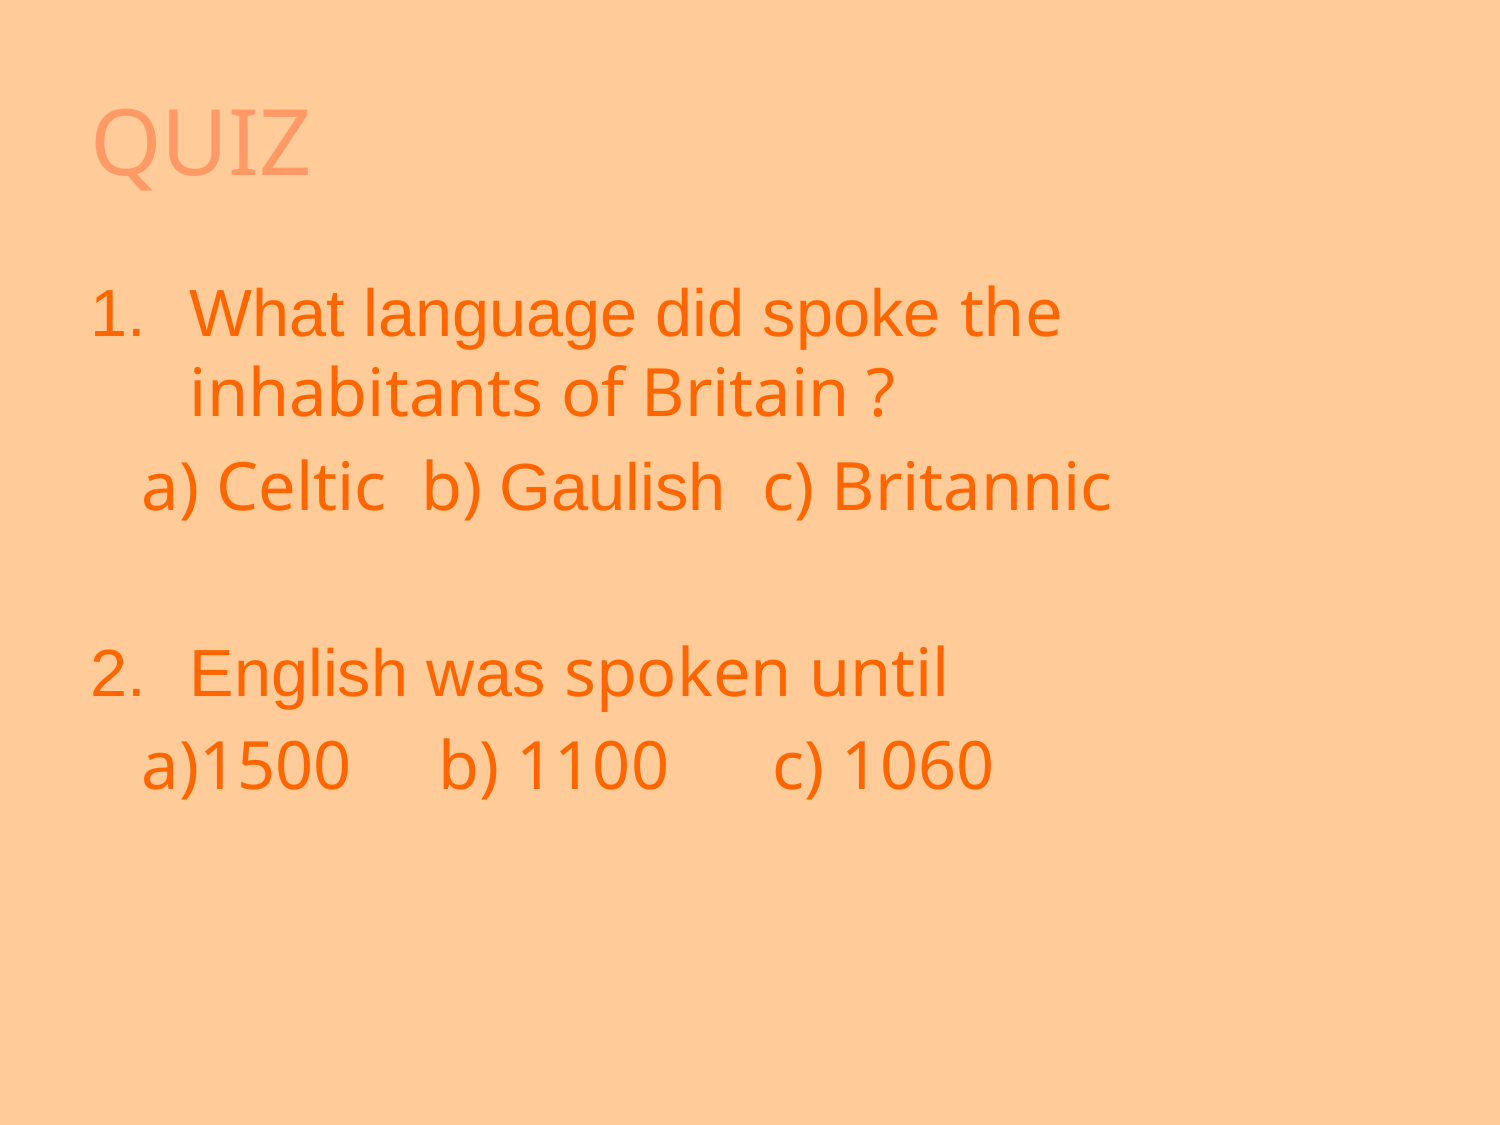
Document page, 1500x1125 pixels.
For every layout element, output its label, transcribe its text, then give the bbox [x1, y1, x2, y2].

list What language did spoke the inhabitants of Britain ? a) Celtic b) Gaulish c) Britannic English was spoken until a)1500 b) 1100 c) 1060 [75, 262, 1425, 1005]
title QUIZ [75, 45, 1425, 233]
